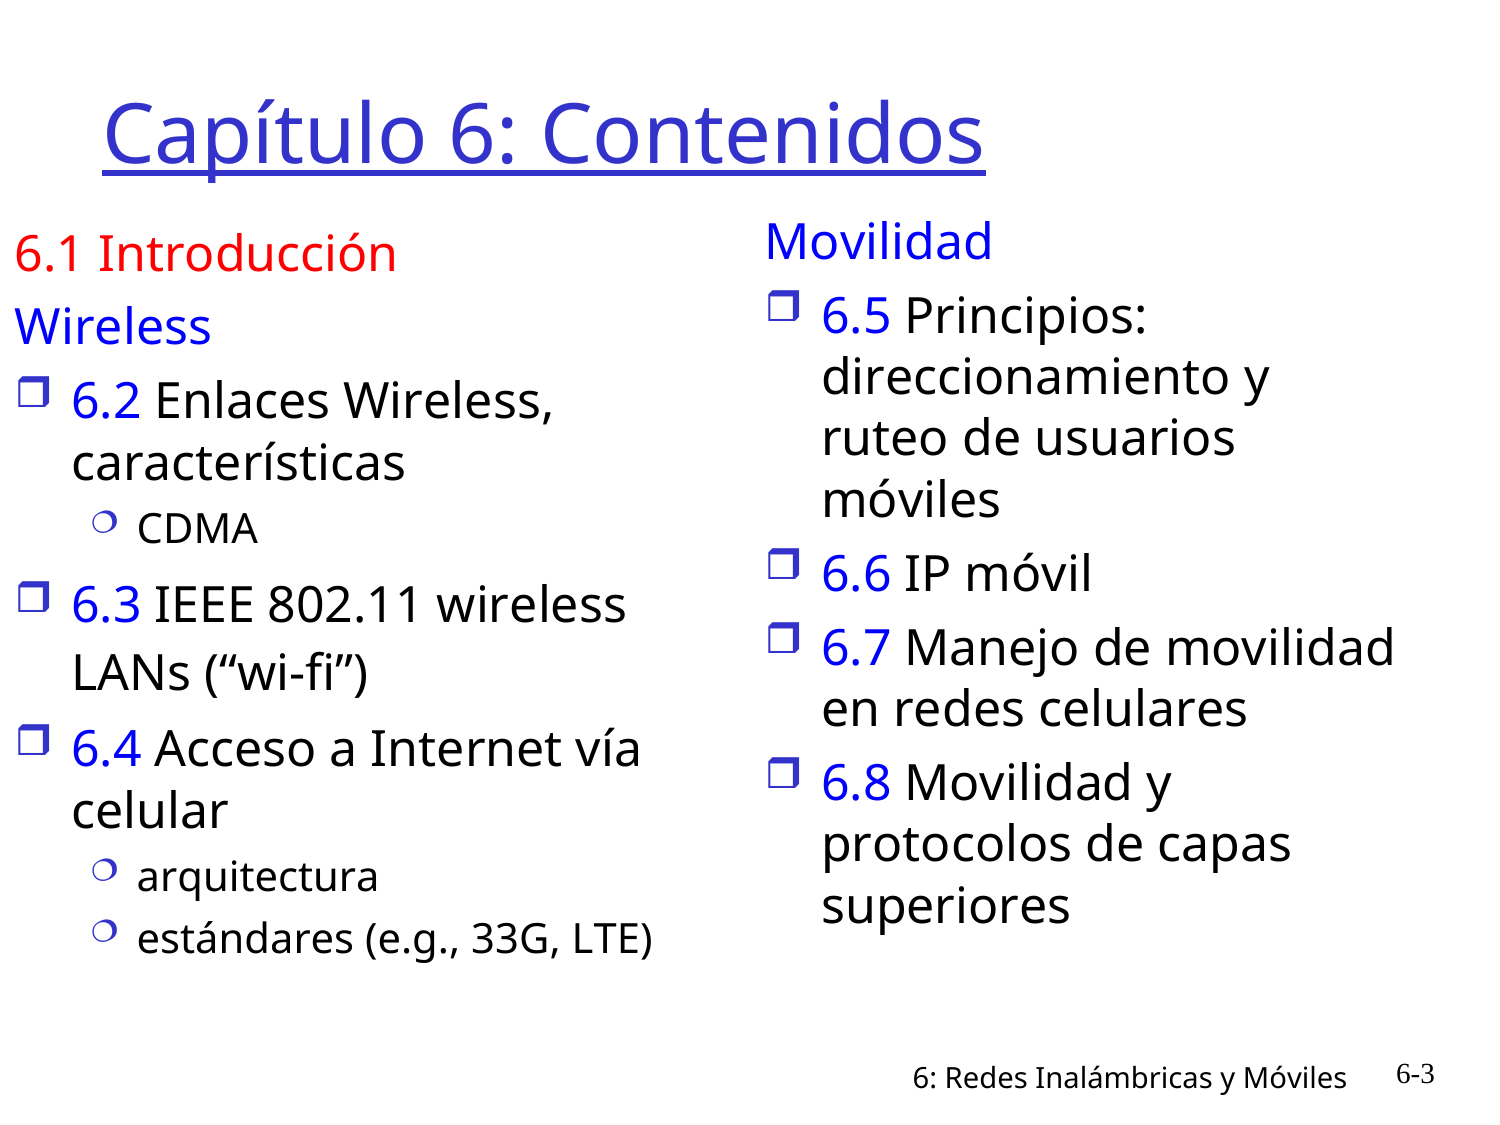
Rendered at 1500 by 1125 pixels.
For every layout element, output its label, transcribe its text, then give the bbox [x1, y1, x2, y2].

list Movilidad 6.5 Principios: direccionamiento y ruteo de usuarios móviles 6.6 IP móvil 6.7 Manejo de movilidad en redes celulares 6.8 Movilidad y protocolos de capas superiores [750, 202, 1416, 971]
title Capítulo 6: Contenidos [87, 37, 1363, 225]
list 6.1 Introducción Wireless 6.2 Enlaces Wireless, características CDMA 6.3 IEEE 802.11 wireless LANs (“wi-fi”) 6.4 Acceso a Internet vía celular arquitectura estándares (e.g., 33G, LTE) [0, 214, 713, 977]
